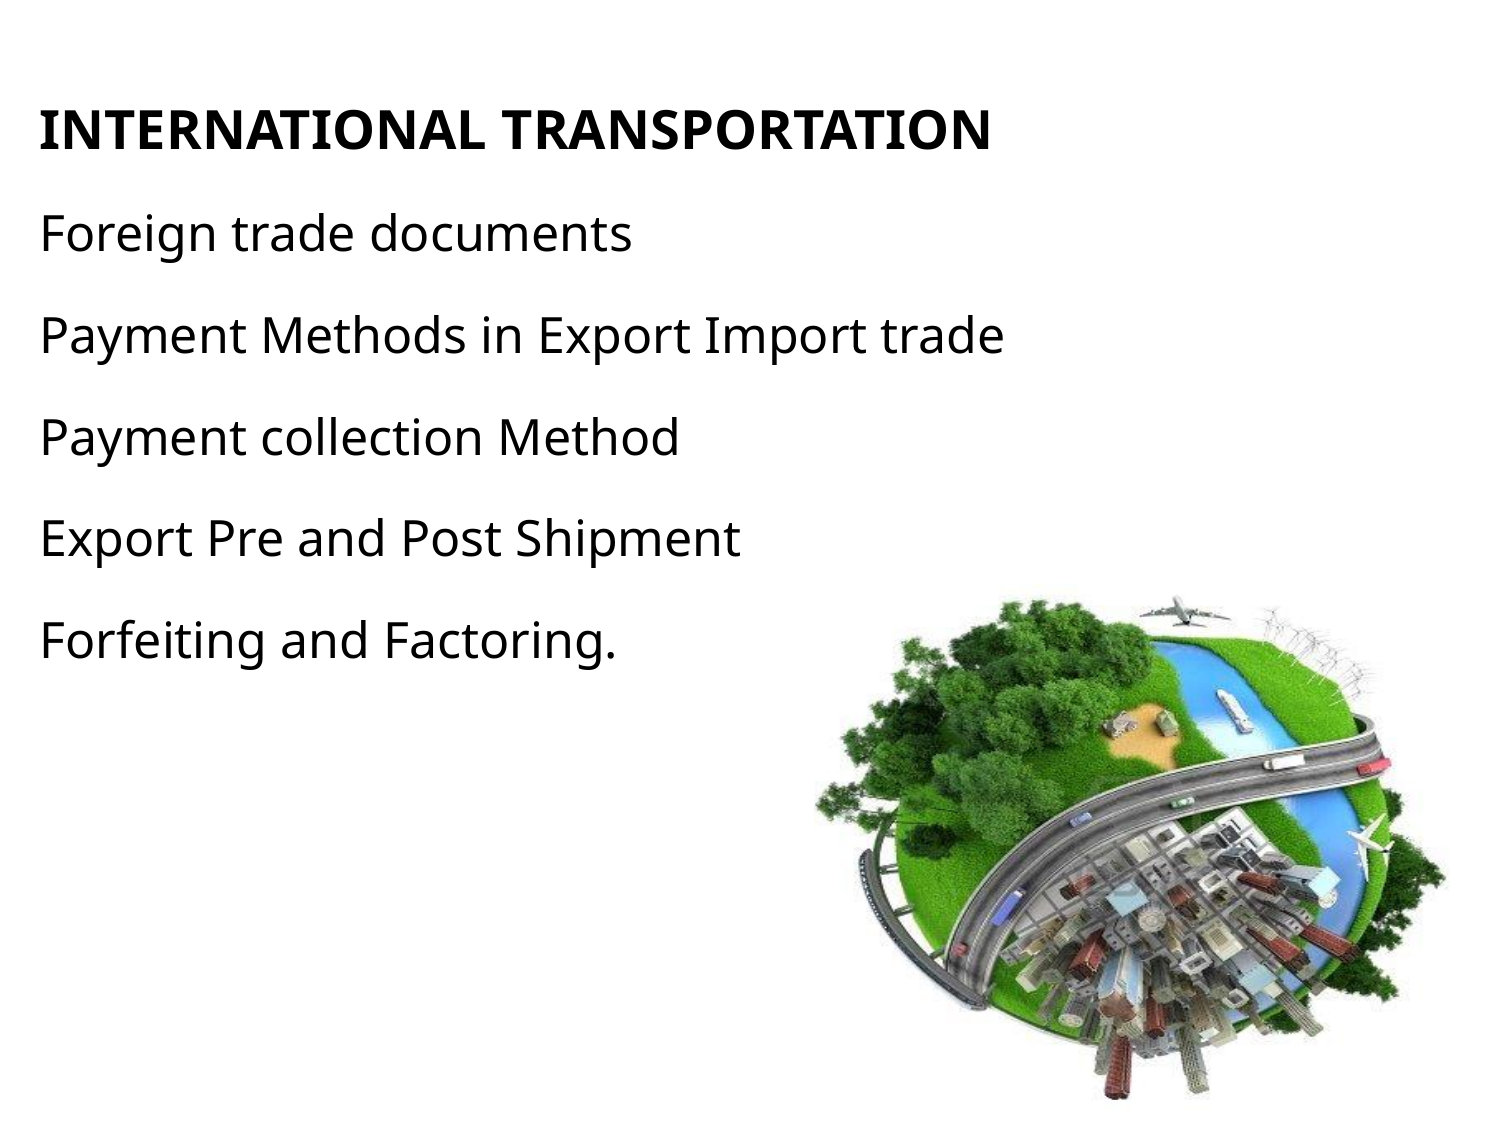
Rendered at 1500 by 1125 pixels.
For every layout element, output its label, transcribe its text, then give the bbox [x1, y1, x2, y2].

text_box INTERNATIONAL TRANSPORTATION Foreign trade documents Payment Methods in Export Import trade Payment collection Method Export Pre and Post Shipment Forfeiting and Factoring. [24, 87, 1438, 677]
picture [814, 562, 1476, 1111]
